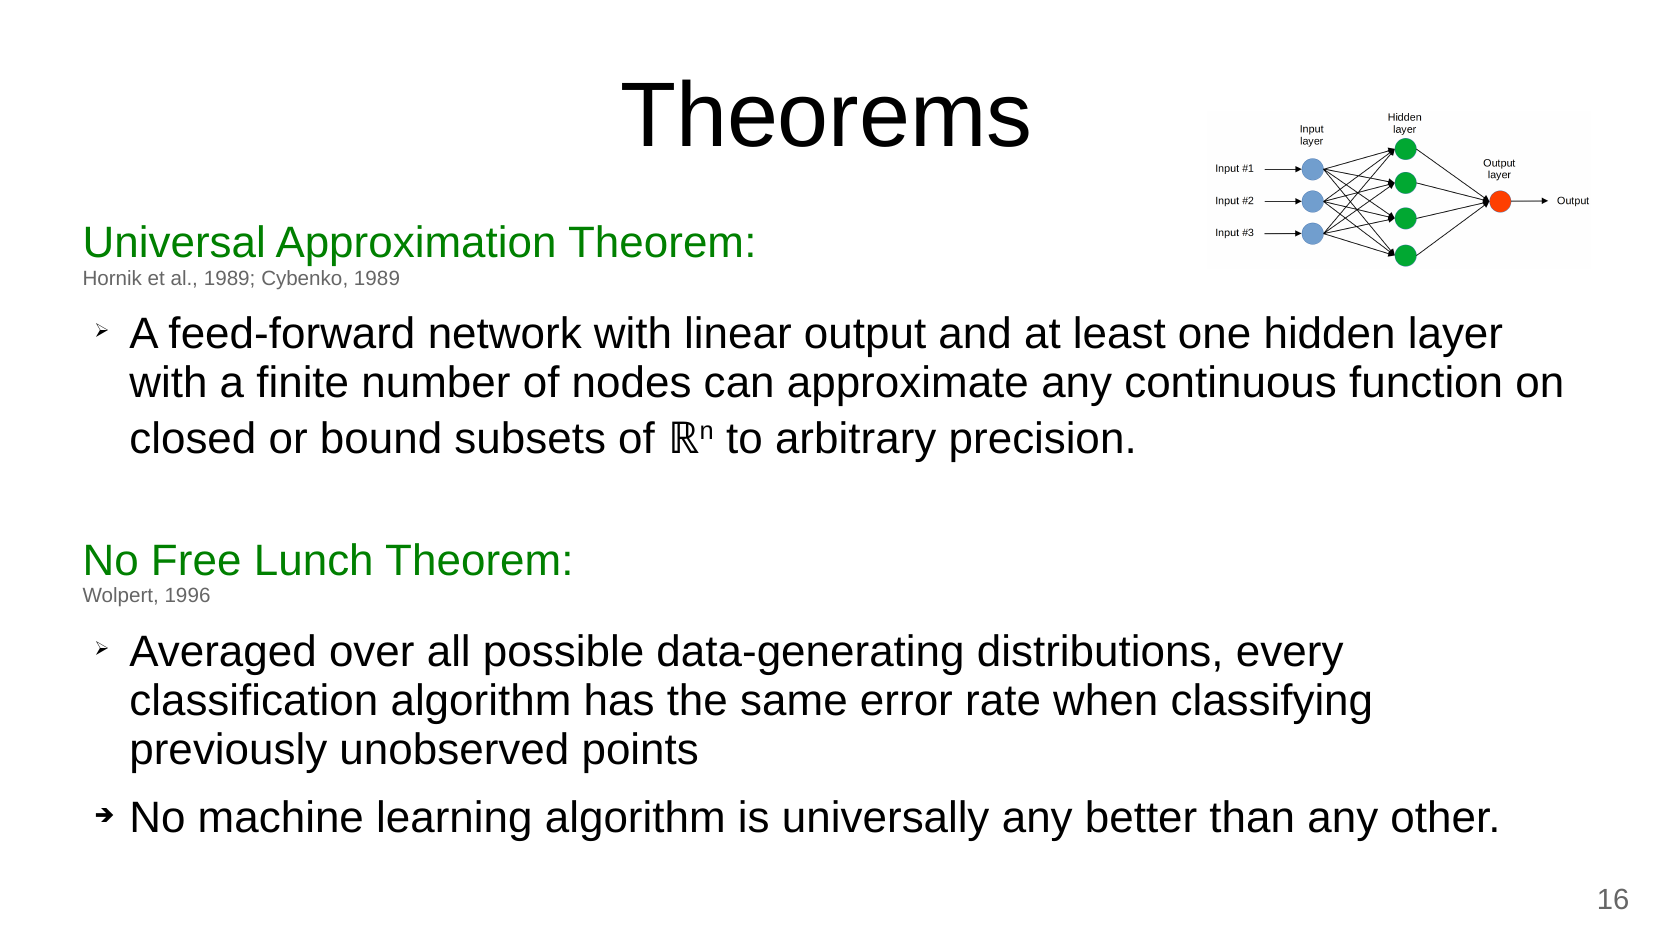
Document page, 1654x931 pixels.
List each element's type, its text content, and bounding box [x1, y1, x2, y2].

title Theorems [82, 37, 1571, 193]
picture [1207, 111, 1591, 269]
list Universal Approximation Theorem: Hornik et al., 1989; Cybenko, 1989 A feed-forward network with linear output and at least one hidden layer with a finite number of nodes can approximate any continuous function on closed or bound subsets of ℝn to arbitrary precision. No Free Lunch Theorem: Wolpert, 1996 Averaged over all possible data-generating distributions, every classiﬁcation algorithm has the same error rate when classifying previously unobserved points No machine learning algorithm is universally any better than any other. [82, 217, 1571, 901]
